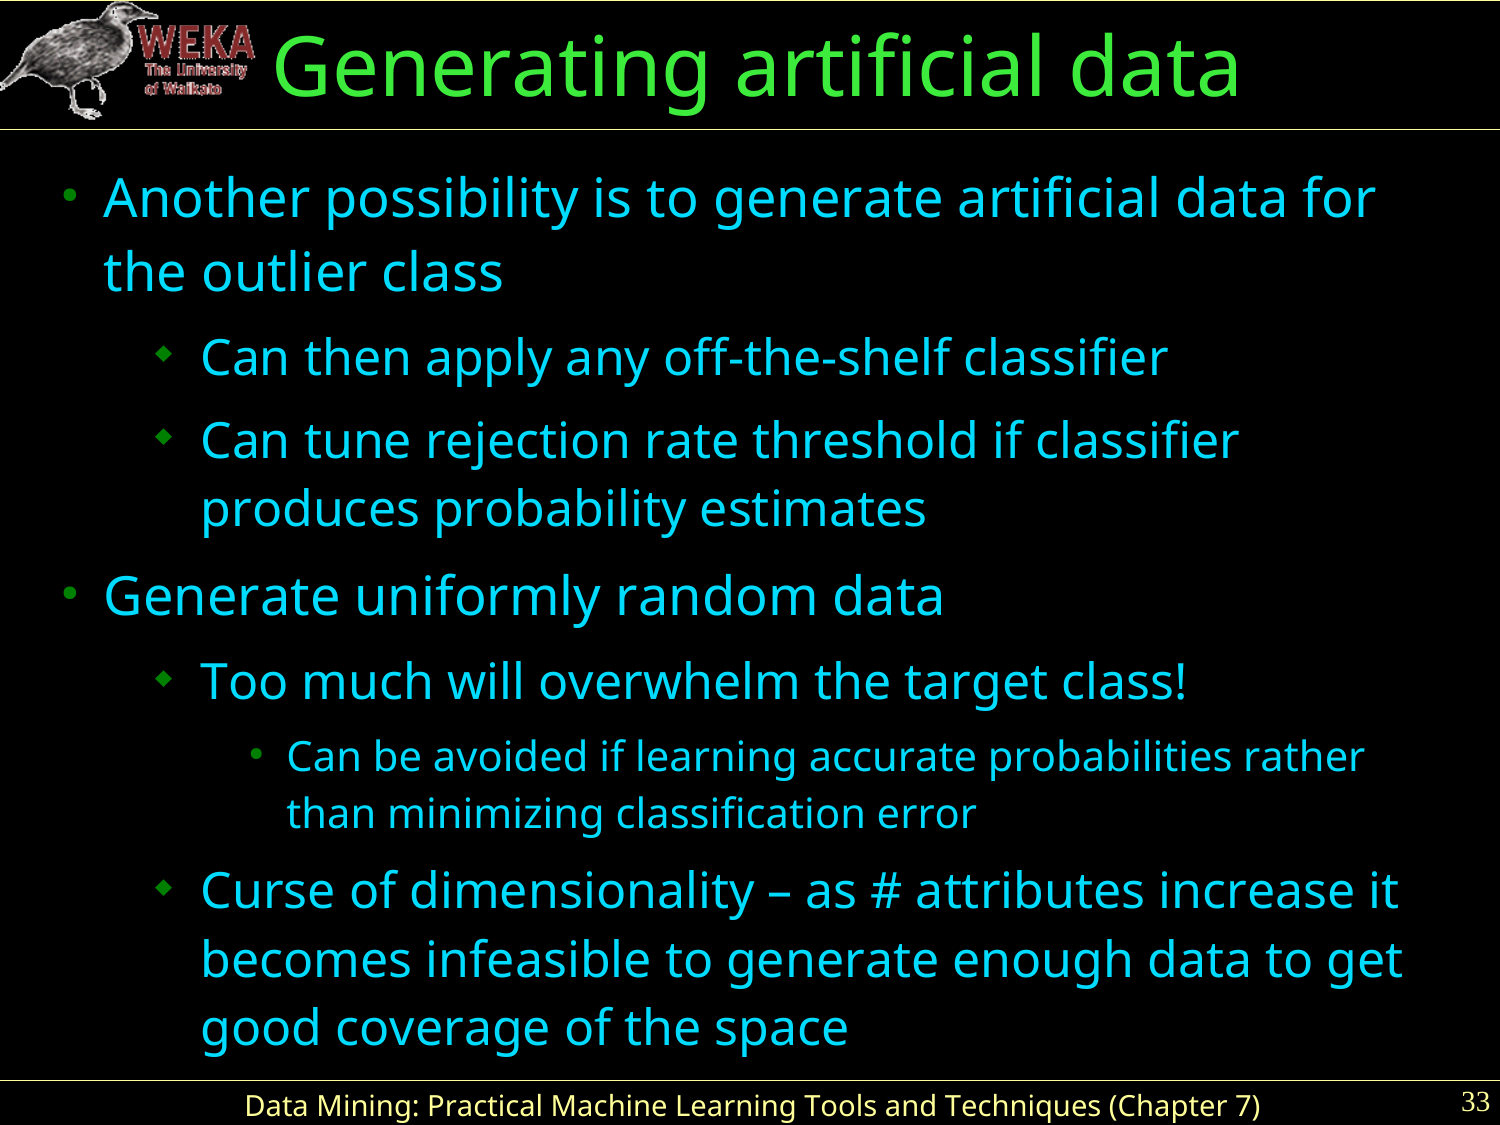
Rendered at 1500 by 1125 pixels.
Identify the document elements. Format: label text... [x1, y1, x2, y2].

list Another possibility is to generate artificial data for the outlier class Can then apply any off-the-shelf classifier Can tune rejection rate threshold if classifier produces probability estimates Generate uniformly random data Too much will overwhelm the target class! Can be avoided if learning accurate probabilities rather than minimizing classification error Curse of dimensionality – as # attributes increase it becomes infeasible to generate enough data to get good coverage of the space [61, 159, 1412, 1075]
title Generating artificial data [263, 0, 1500, 159]
picture [0, 1, 263, 129]
